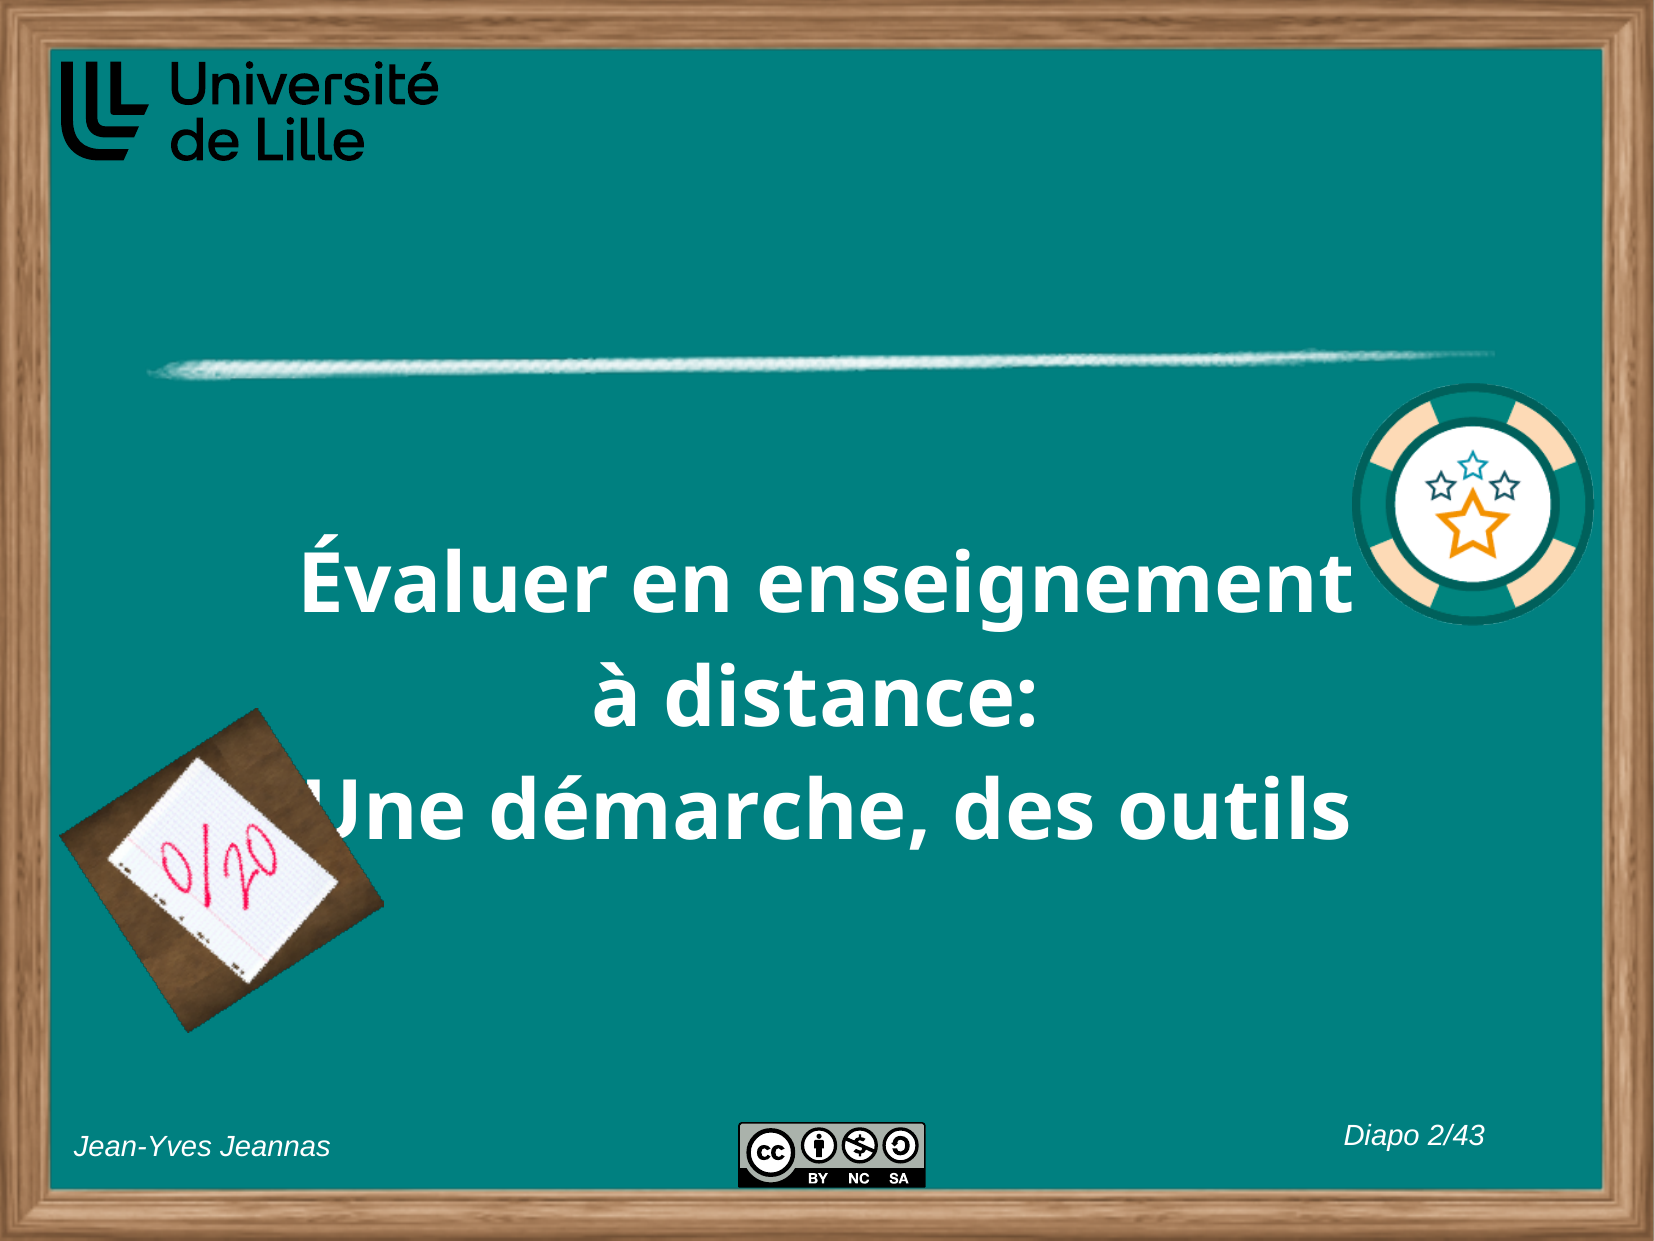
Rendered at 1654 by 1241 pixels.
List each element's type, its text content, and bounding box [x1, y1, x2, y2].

title Évaluer en enseignement à distance: Une démarche, des outils [88, 354, 1565, 1034]
picture [0, 0, 1654, 1241]
